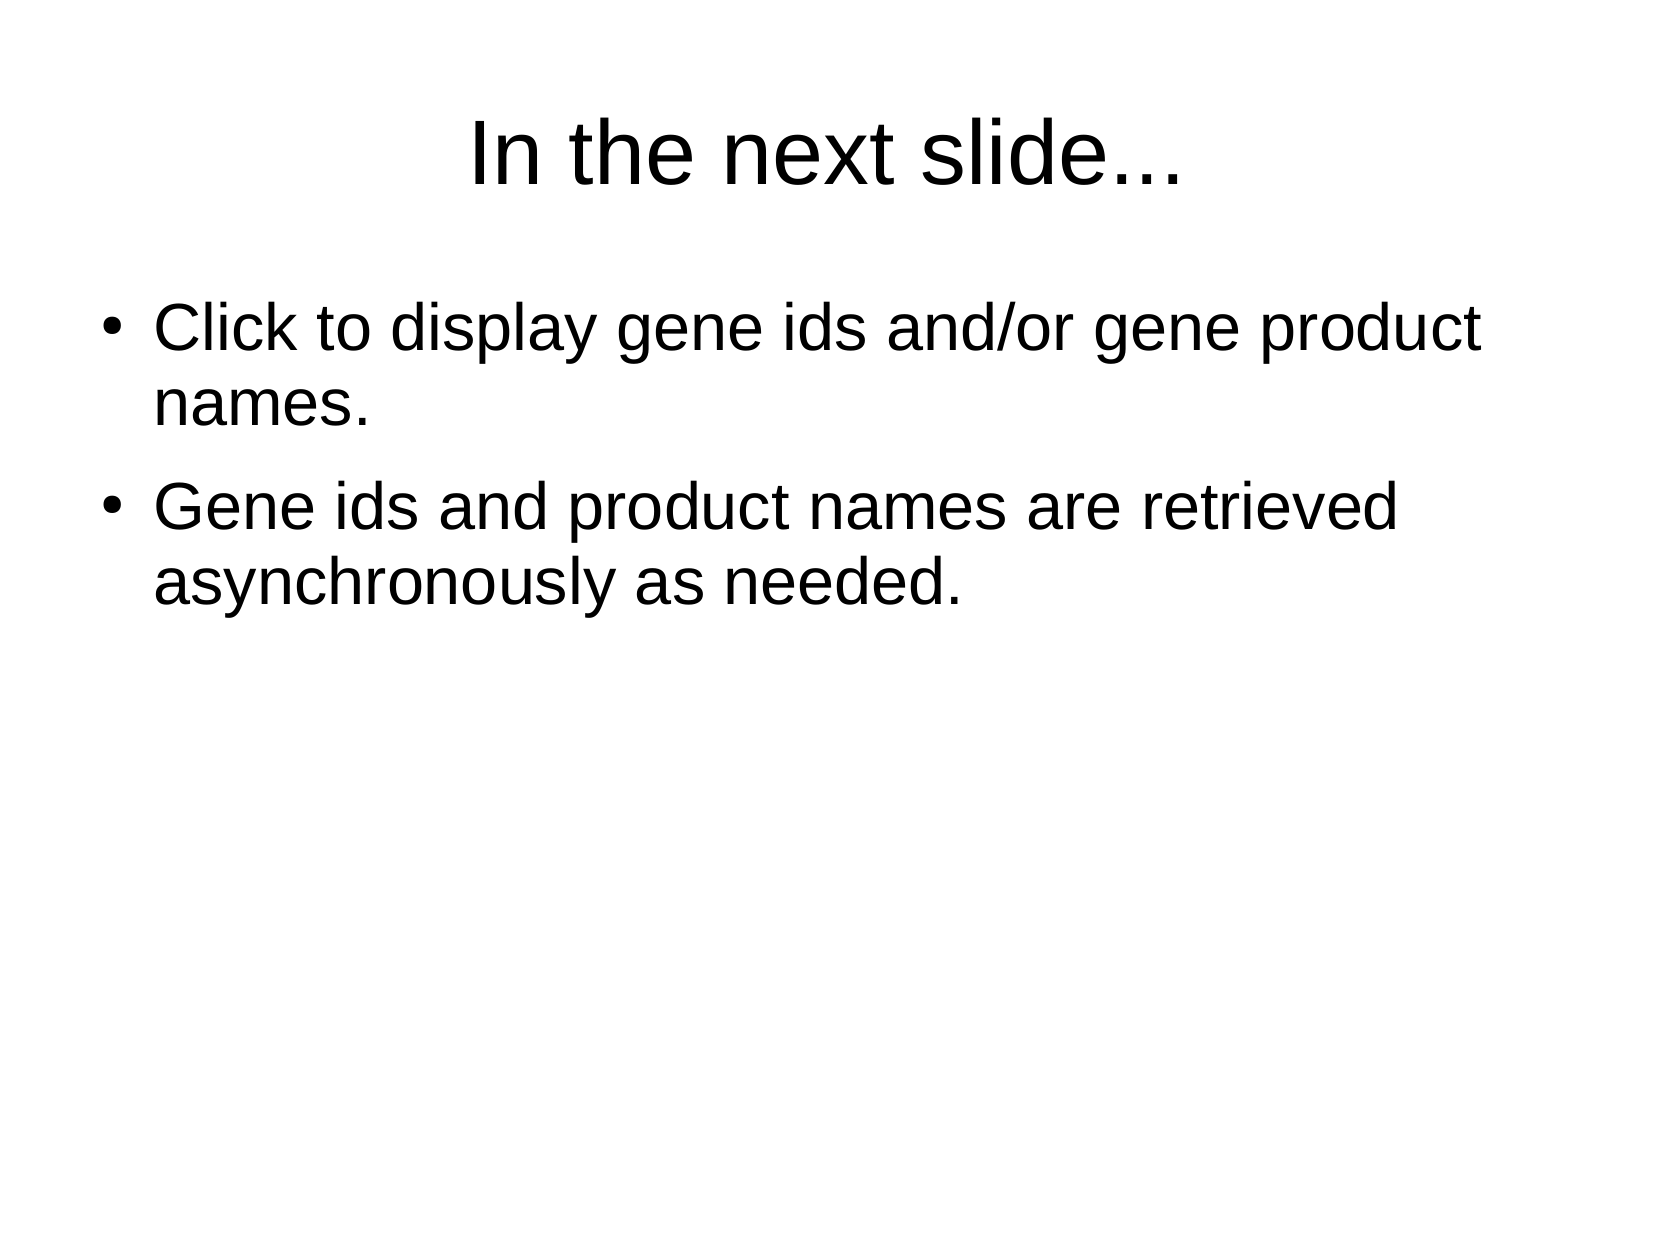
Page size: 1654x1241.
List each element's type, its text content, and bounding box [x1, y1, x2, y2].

title In the next slide... [82, 56, 1571, 250]
list Click to display gene ids and/or gene product names. Gene ids and product names are retrieved asynchronously as needed. [82, 290, 1571, 1109]
